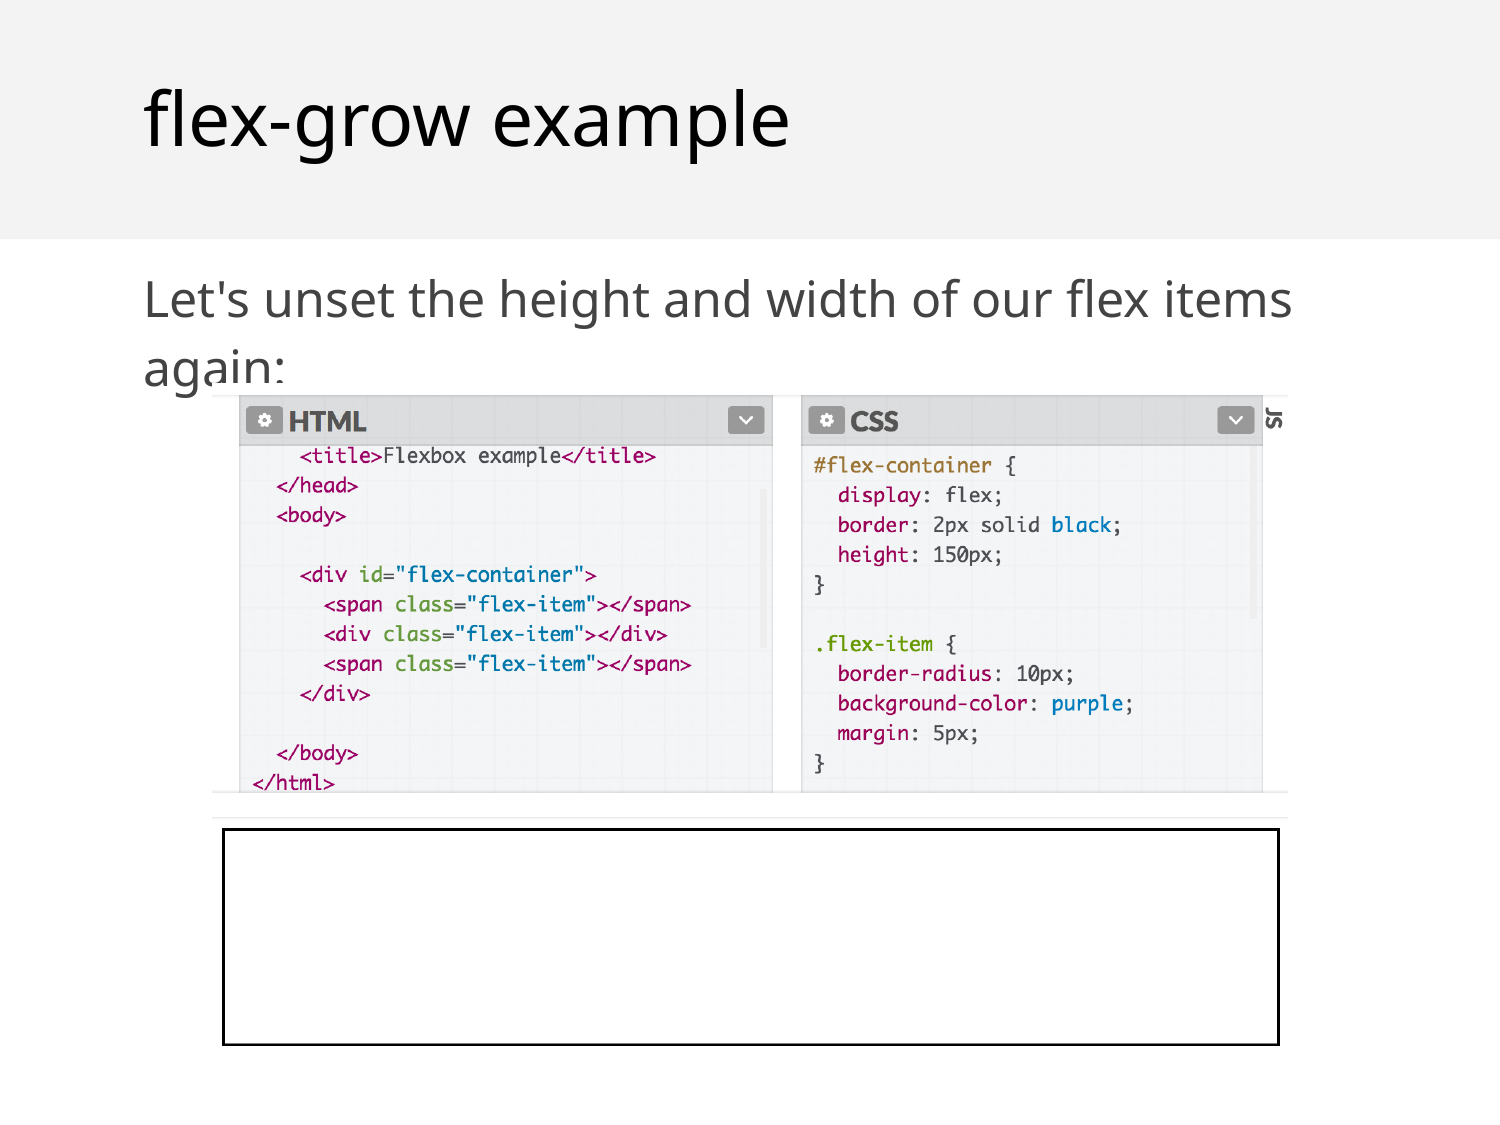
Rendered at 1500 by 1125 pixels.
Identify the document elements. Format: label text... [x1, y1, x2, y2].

picture [212, 383, 1288, 1063]
list Let's unset the height and width of our flex items again: [128, 243, 1437, 384]
title flex-grow example [128, 56, 1372, 183]
